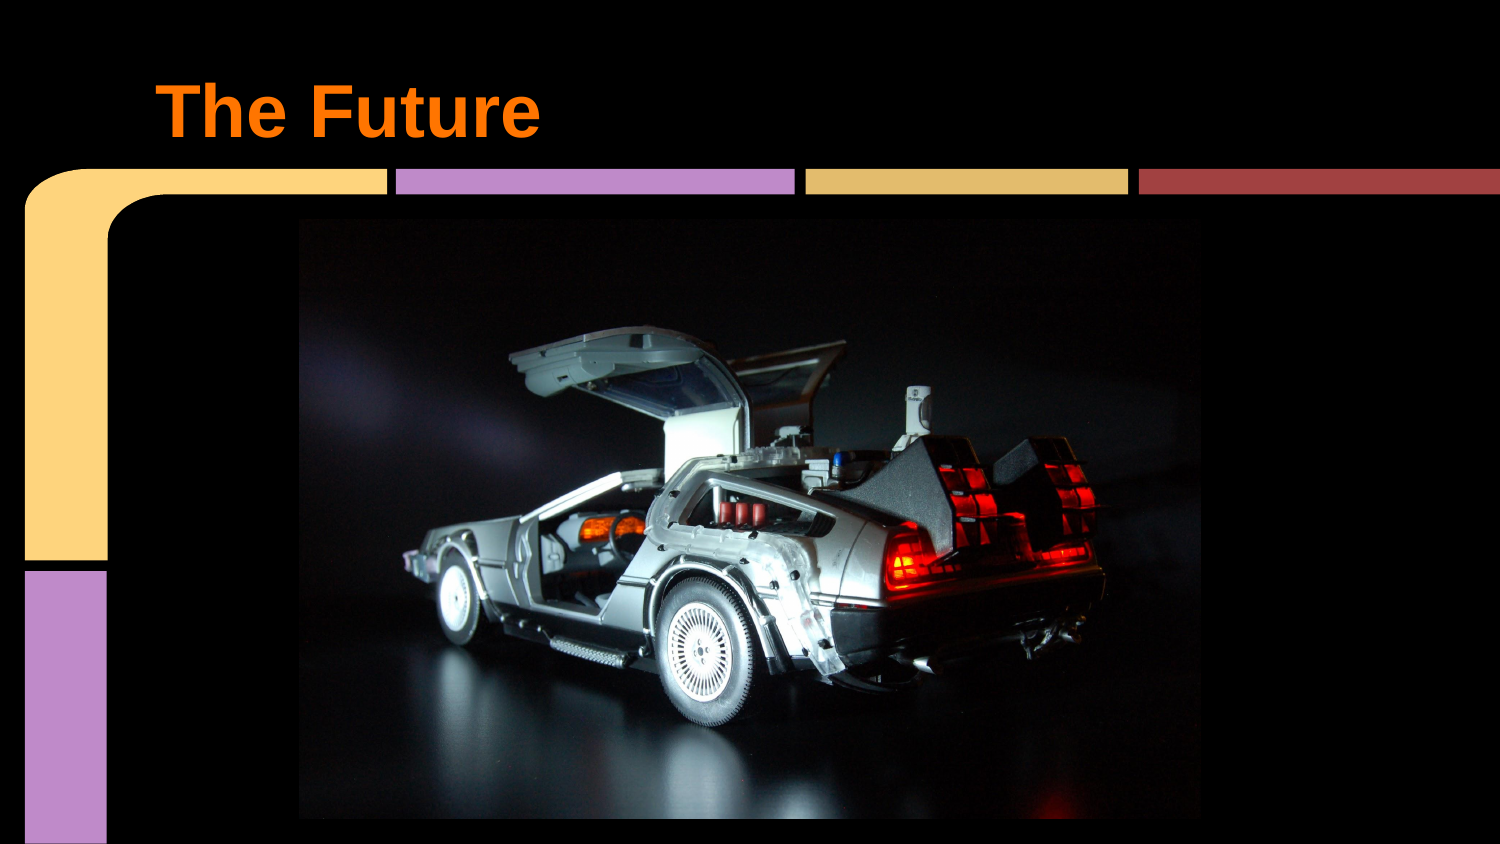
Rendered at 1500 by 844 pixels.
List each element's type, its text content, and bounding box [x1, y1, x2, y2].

picture [299, 219, 1201, 819]
title The Future [140, 26, 1425, 168]
